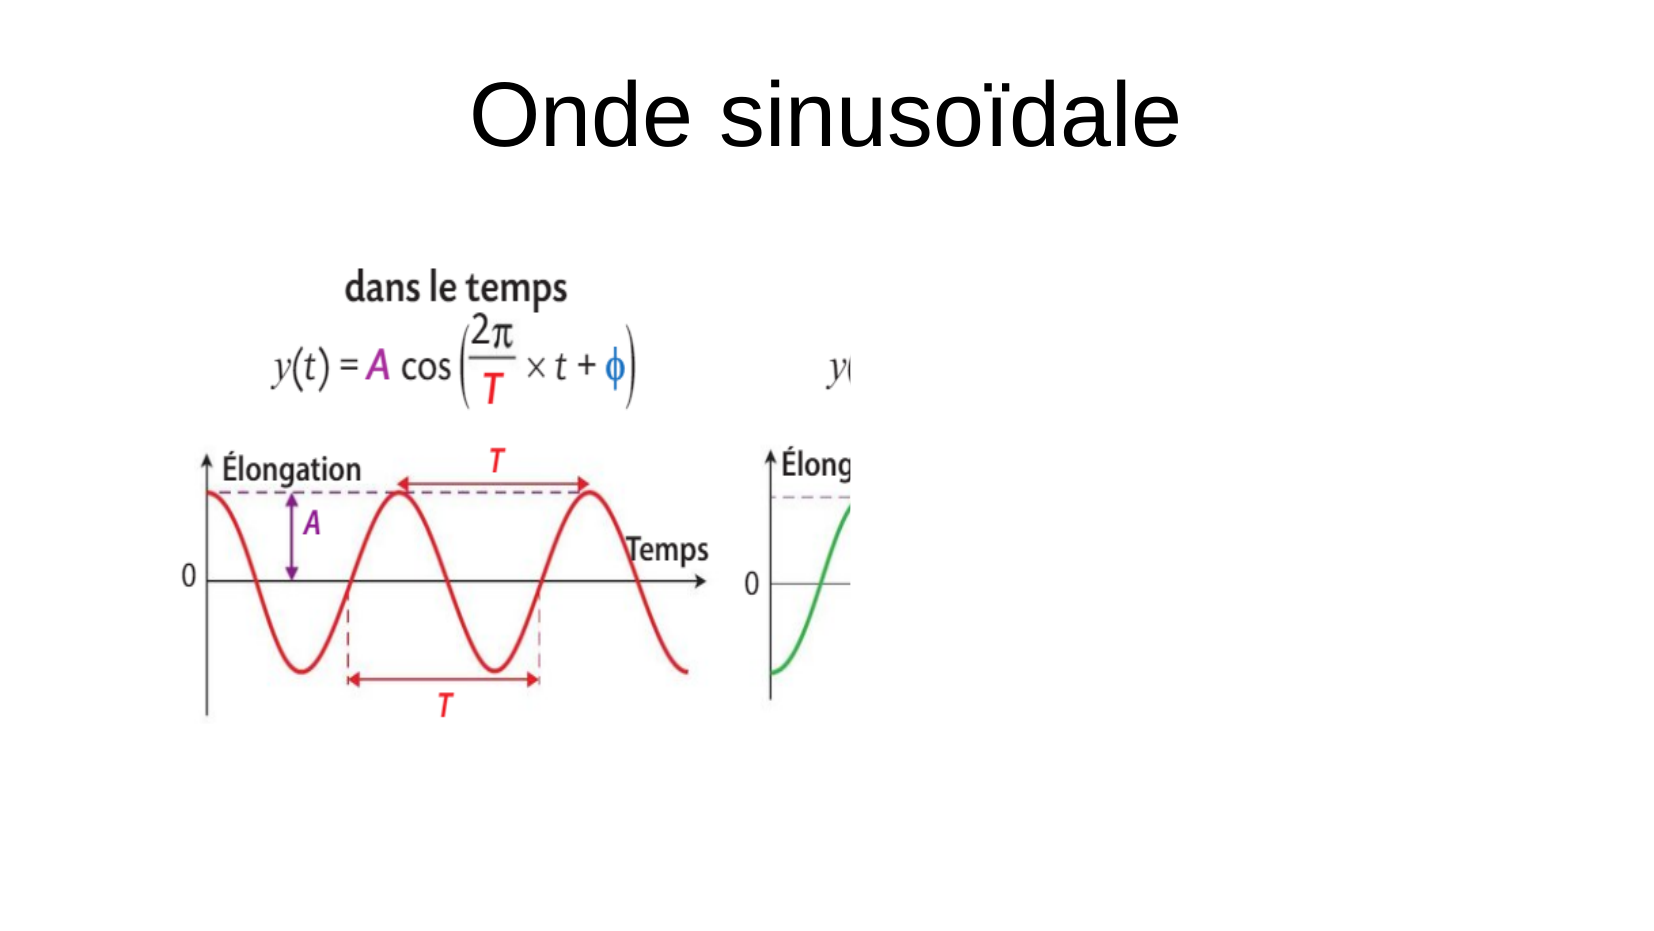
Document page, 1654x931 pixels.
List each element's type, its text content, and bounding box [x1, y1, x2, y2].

picture [174, 259, 851, 732]
title Onde sinusoïdale [82, 37, 1571, 193]
